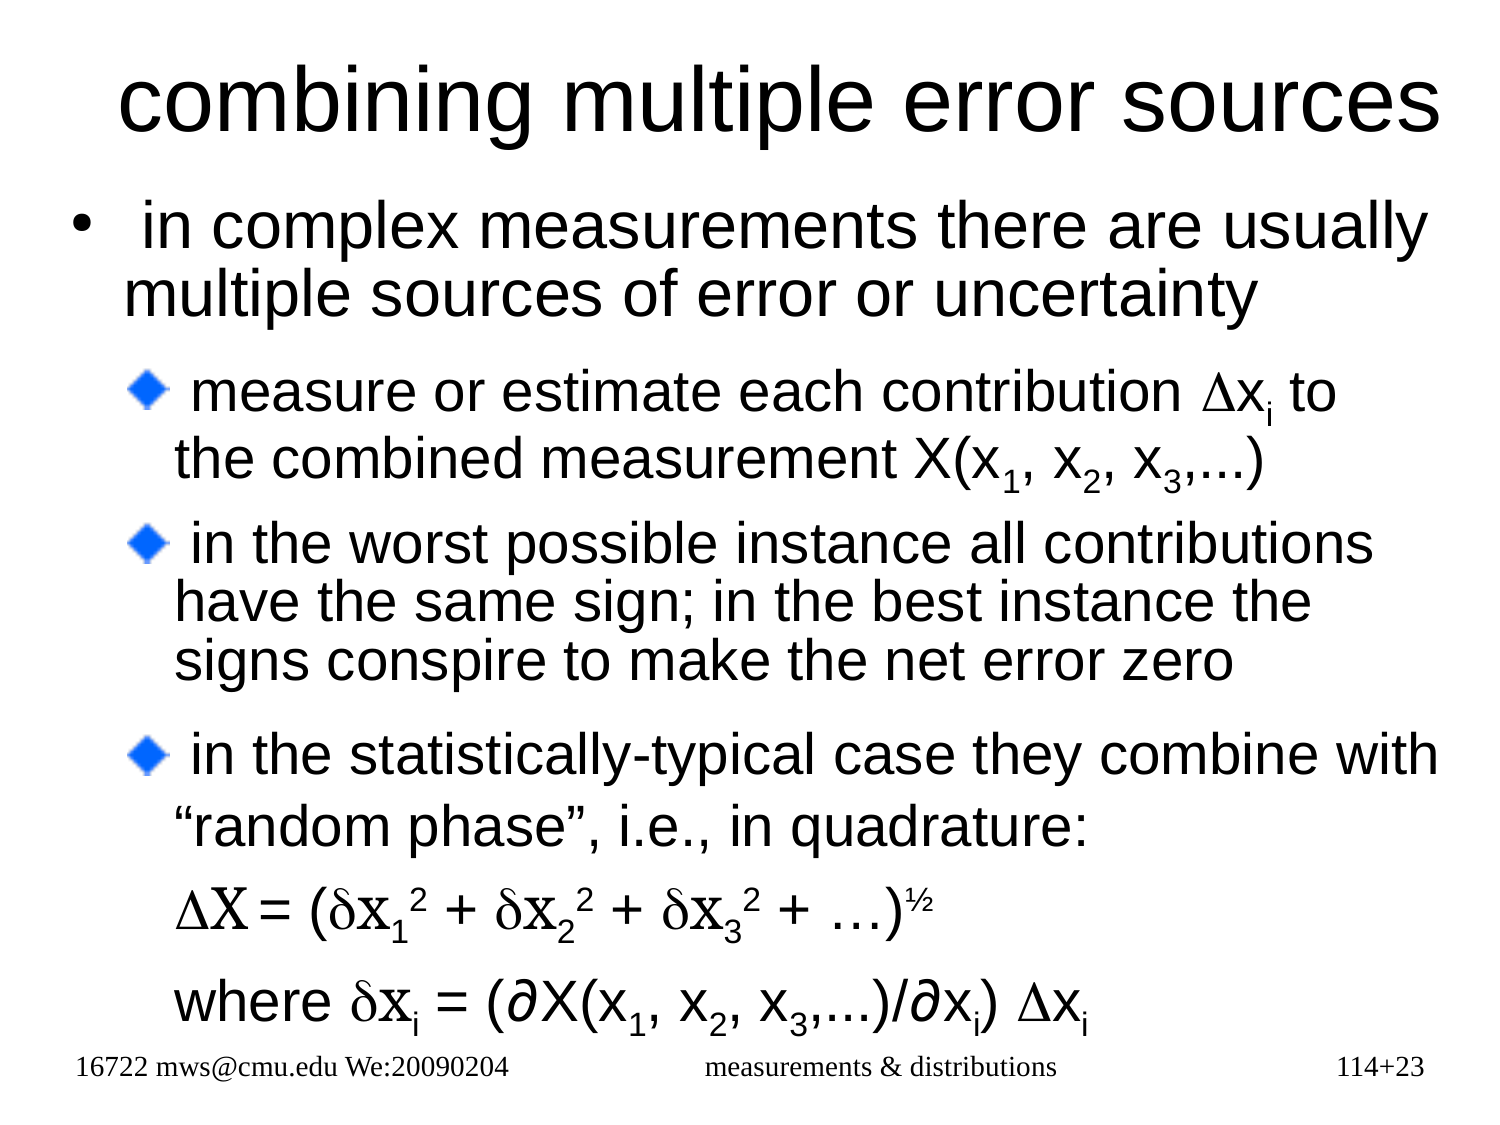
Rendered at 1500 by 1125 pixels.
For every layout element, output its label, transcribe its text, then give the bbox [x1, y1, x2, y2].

list in complex measurements there are usually multiple sources of error or uncertainty measure or estimate each contribution xi to the combined measurement X(x1, x2, x3,...) in the worst possible instance all contributions have the same sign; in the best instance the signs conspire to make the net error zero in the statistically-typical case they combine with “random phase”, i.e., in quadrature: X = (x12 + x22 + x32 + …)½ where xi = (∂X(x1, x2, x3,...)/∂xi) xi [37, 187, 1463, 1055]
title combining multiple error sources [62, 37, 1500, 163]
